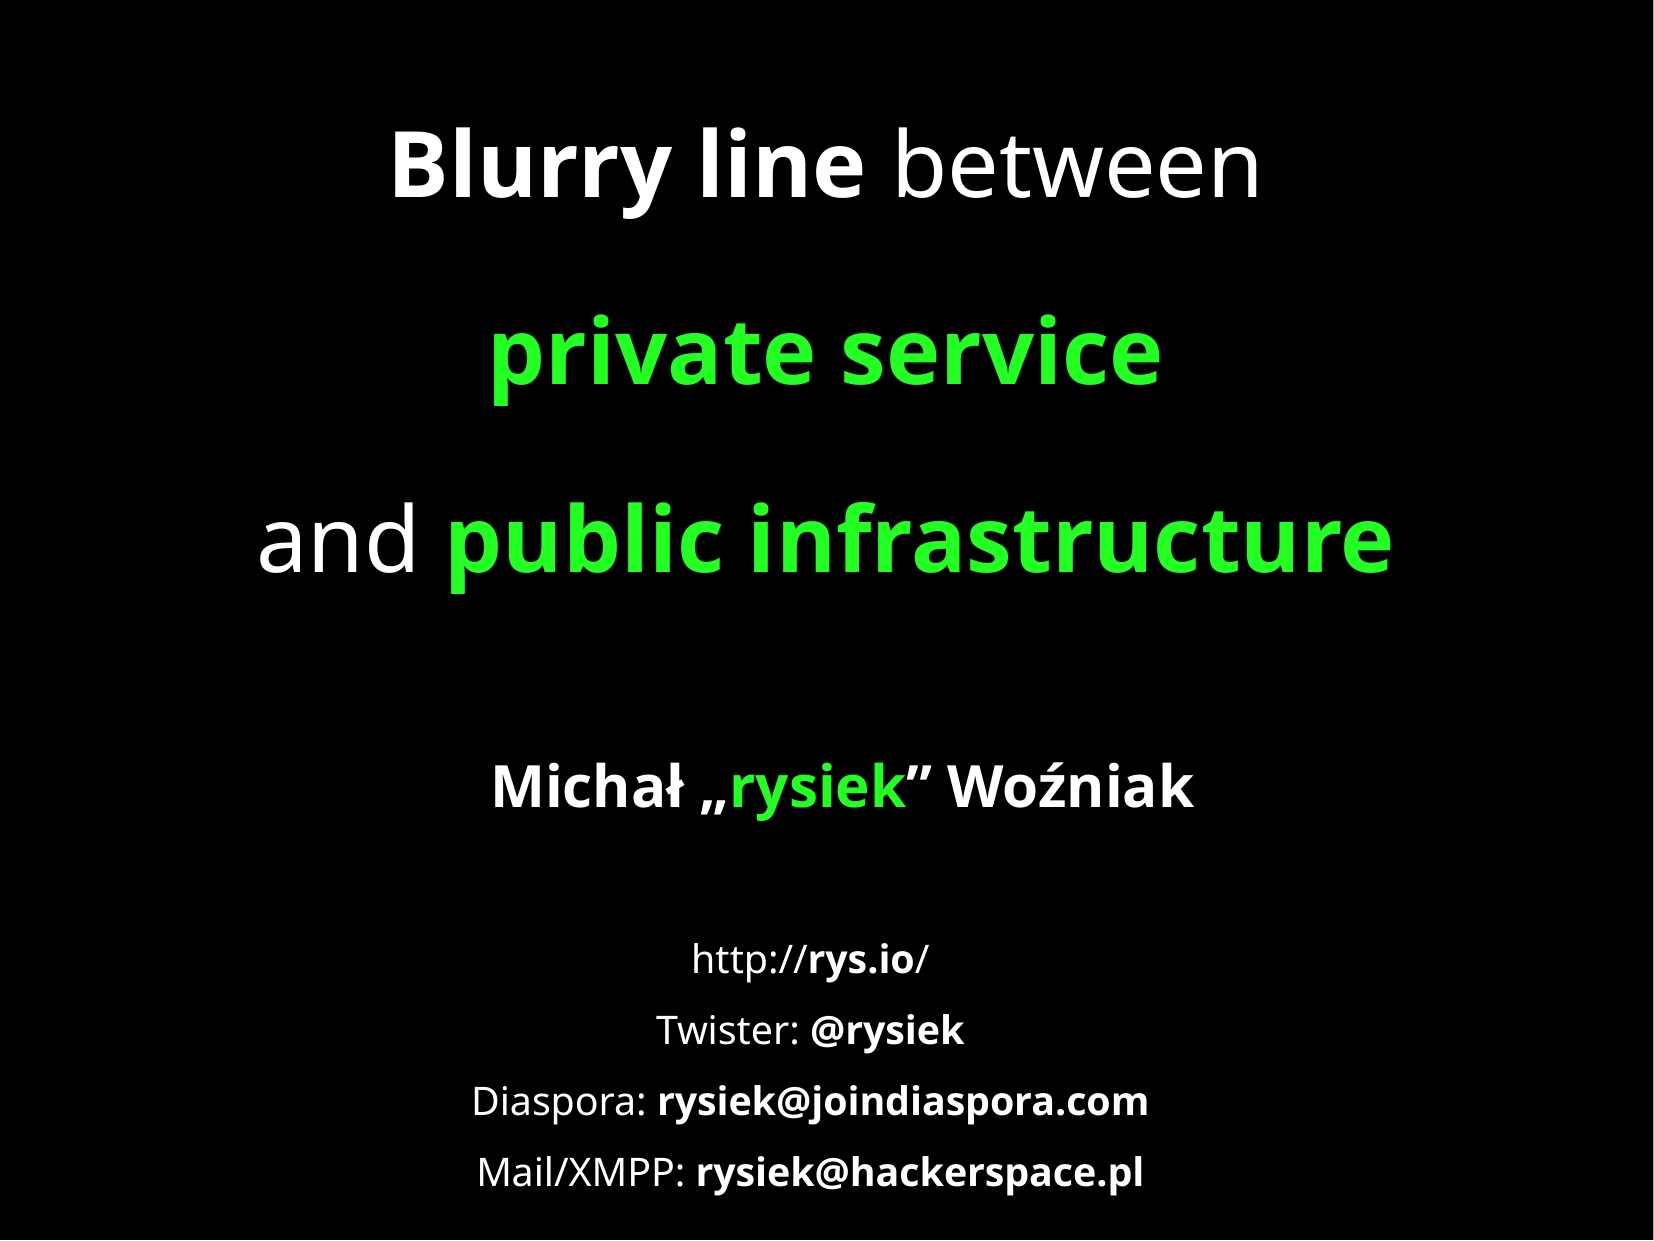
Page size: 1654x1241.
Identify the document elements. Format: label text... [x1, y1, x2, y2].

list http://rys.io/ Twister: @rysiek Diaspora: rysiek@joindiaspora.com Mail/XMPP: rysiek@hackerspace.pl [82, 929, 1538, 1201]
title Blurry line between private service and public infrastructure [0, 34, 1653, 602]
text_box Michał „rysiek” Woźniak [475, 737, 1177, 819]
